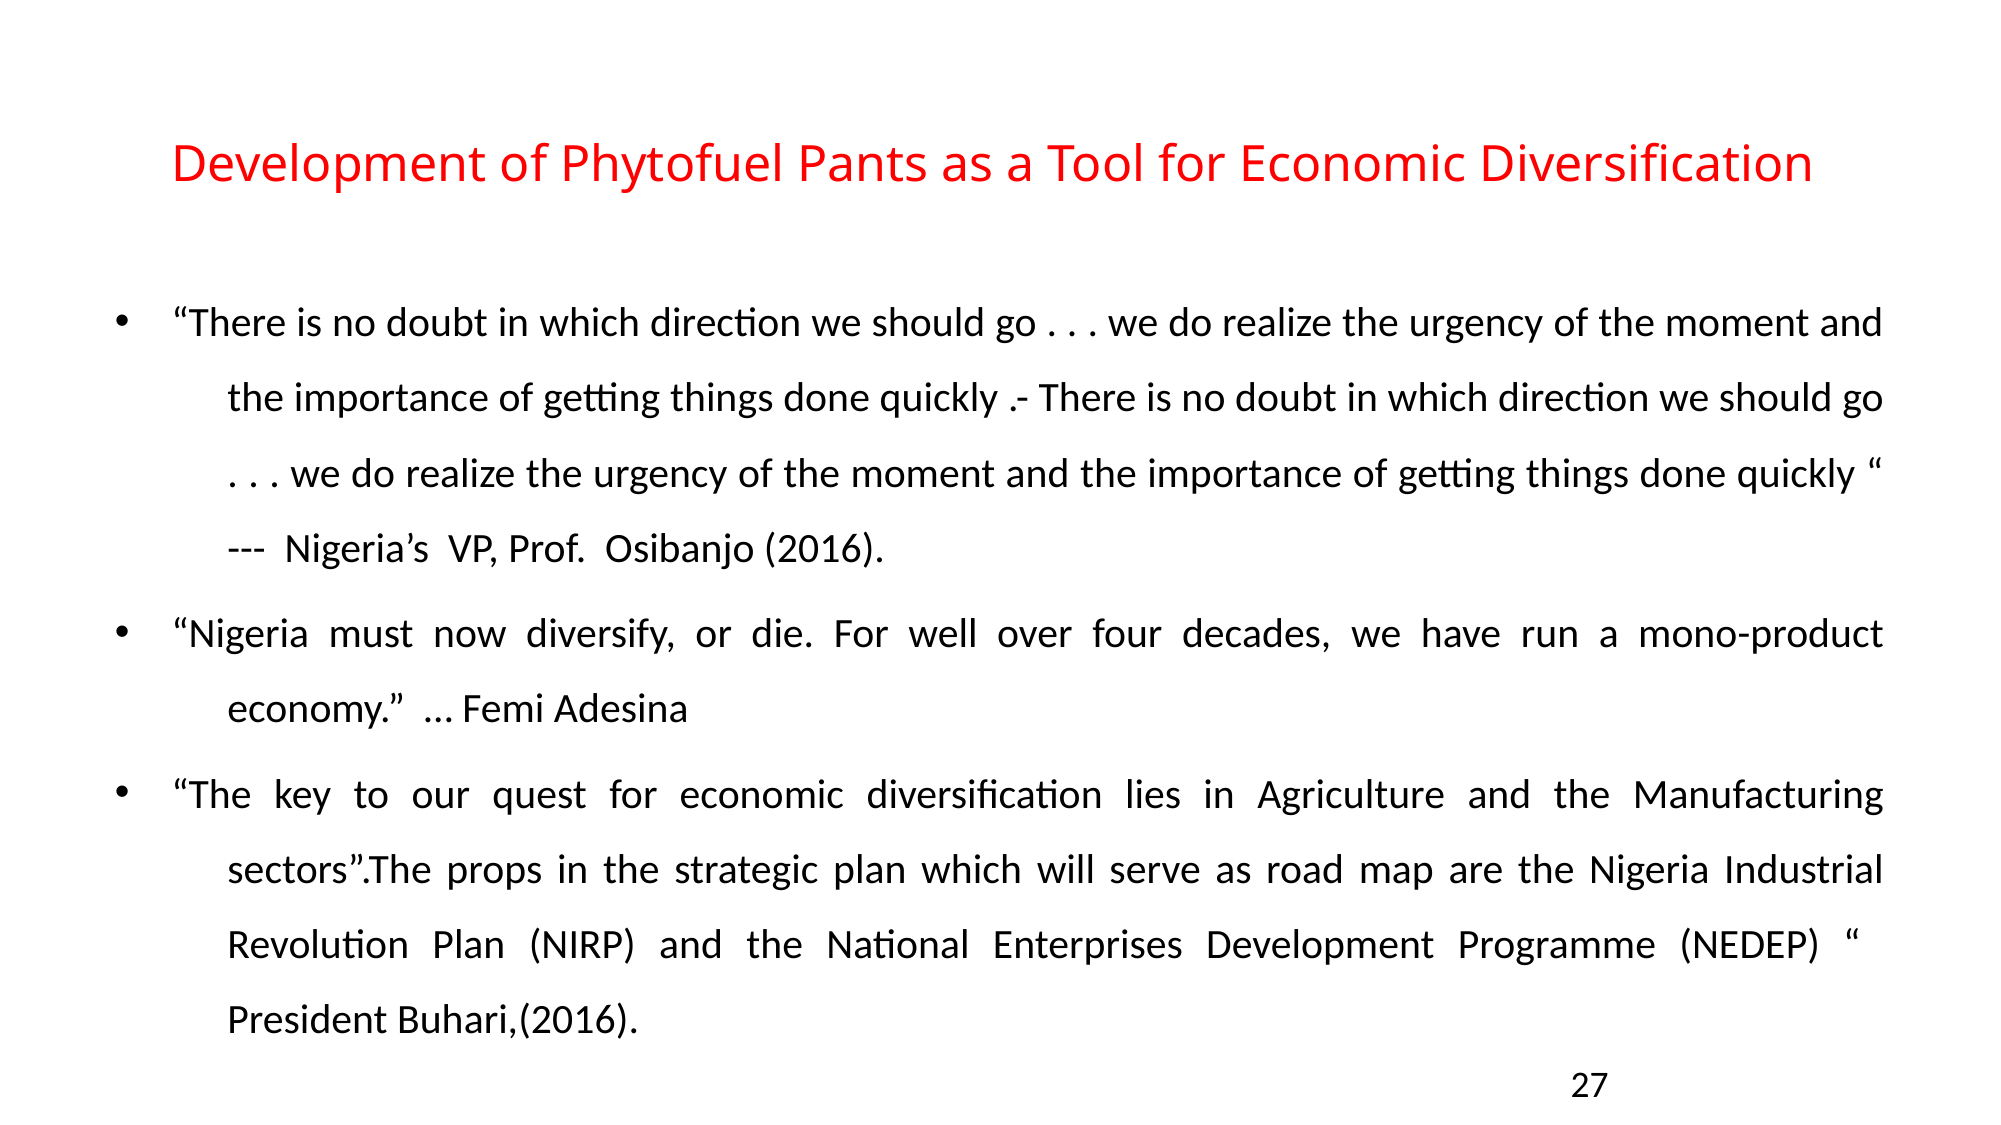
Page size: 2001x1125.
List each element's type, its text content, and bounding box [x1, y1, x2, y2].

text_box [1555, 1052, 1973, 1125]
title Development of Phytofuel Pants as a Tool for Economic Diversification [99, 45, 1900, 233]
list “There is no doubt in which direction we should go . . . we do realize the urgency of the moment and the importance of getting things done quickly .- There is no doubt in which direction we should go . . . we do realize the urgency of the moment and the importance of getting things done quickly “ --- Nigeria’s VP, Prof. Osibanjo (2016). “Nigeria must now diversify, or die. For well over four decades, we have run a mono-product economy.” … Femi Adesina “The key to our quest for economic diversification lies in Agriculture and the Manufacturing sectors”.The props in the strategic plan which will serve as road map are the Nigeria Industrial Revolution Plan (NIRP) and the National Enterprises Development Programme (NEDEP) “ President Buhari,(2016). [99, 262, 1900, 1090]
